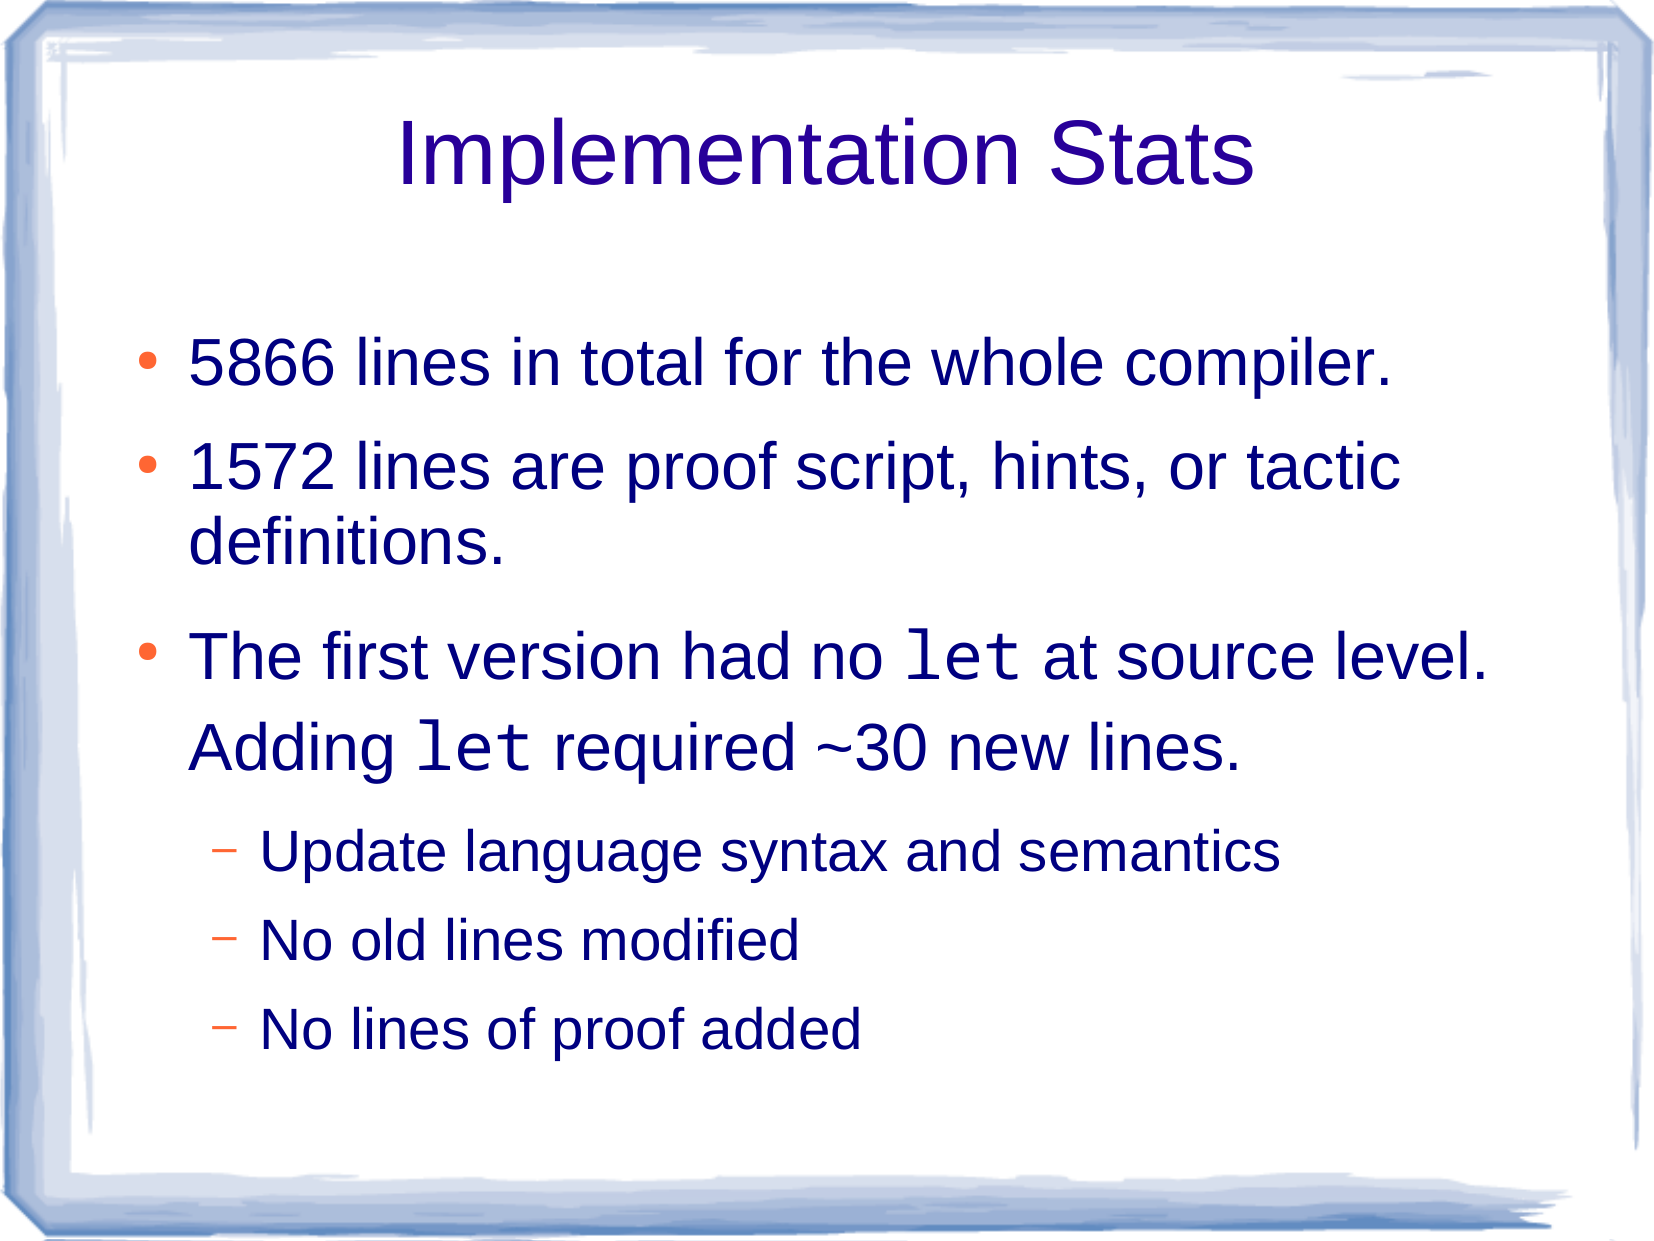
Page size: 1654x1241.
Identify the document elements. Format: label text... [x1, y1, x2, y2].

list 5866 lines in total for the whole compiler. 1572 lines are proof script, hints, or tactic definitions. The first version had no let at source level. Adding let required ~30 new lines. Update language syntax and semantics No old lines modified No lines of proof added [118, 324, 1571, 1129]
title Implementation Stats [82, 56, 1571, 250]
picture [0, 0, 1654, 1241]
